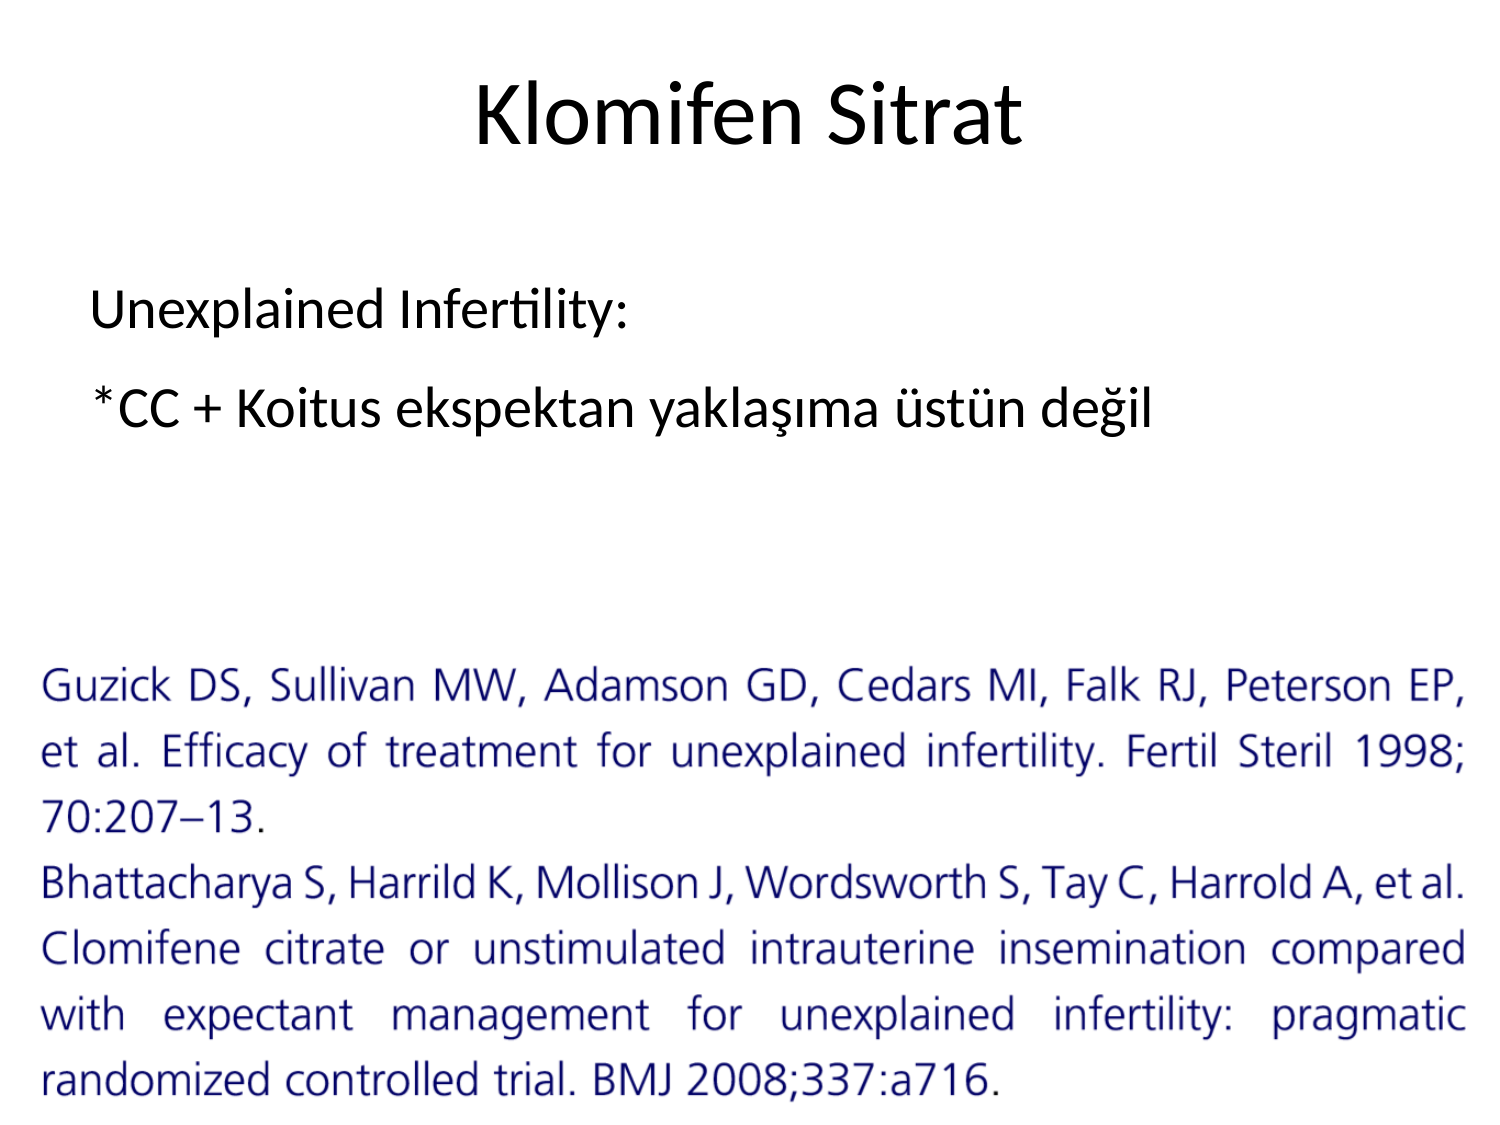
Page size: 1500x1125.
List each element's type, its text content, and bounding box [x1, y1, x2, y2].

list Unexplained Infertility: *CC + Koitus ekspektan yaklaşıma üstün değil [75, 262, 1425, 649]
picture [0, 649, 1500, 1111]
title Klomifen Sitrat [75, 45, 1425, 233]
